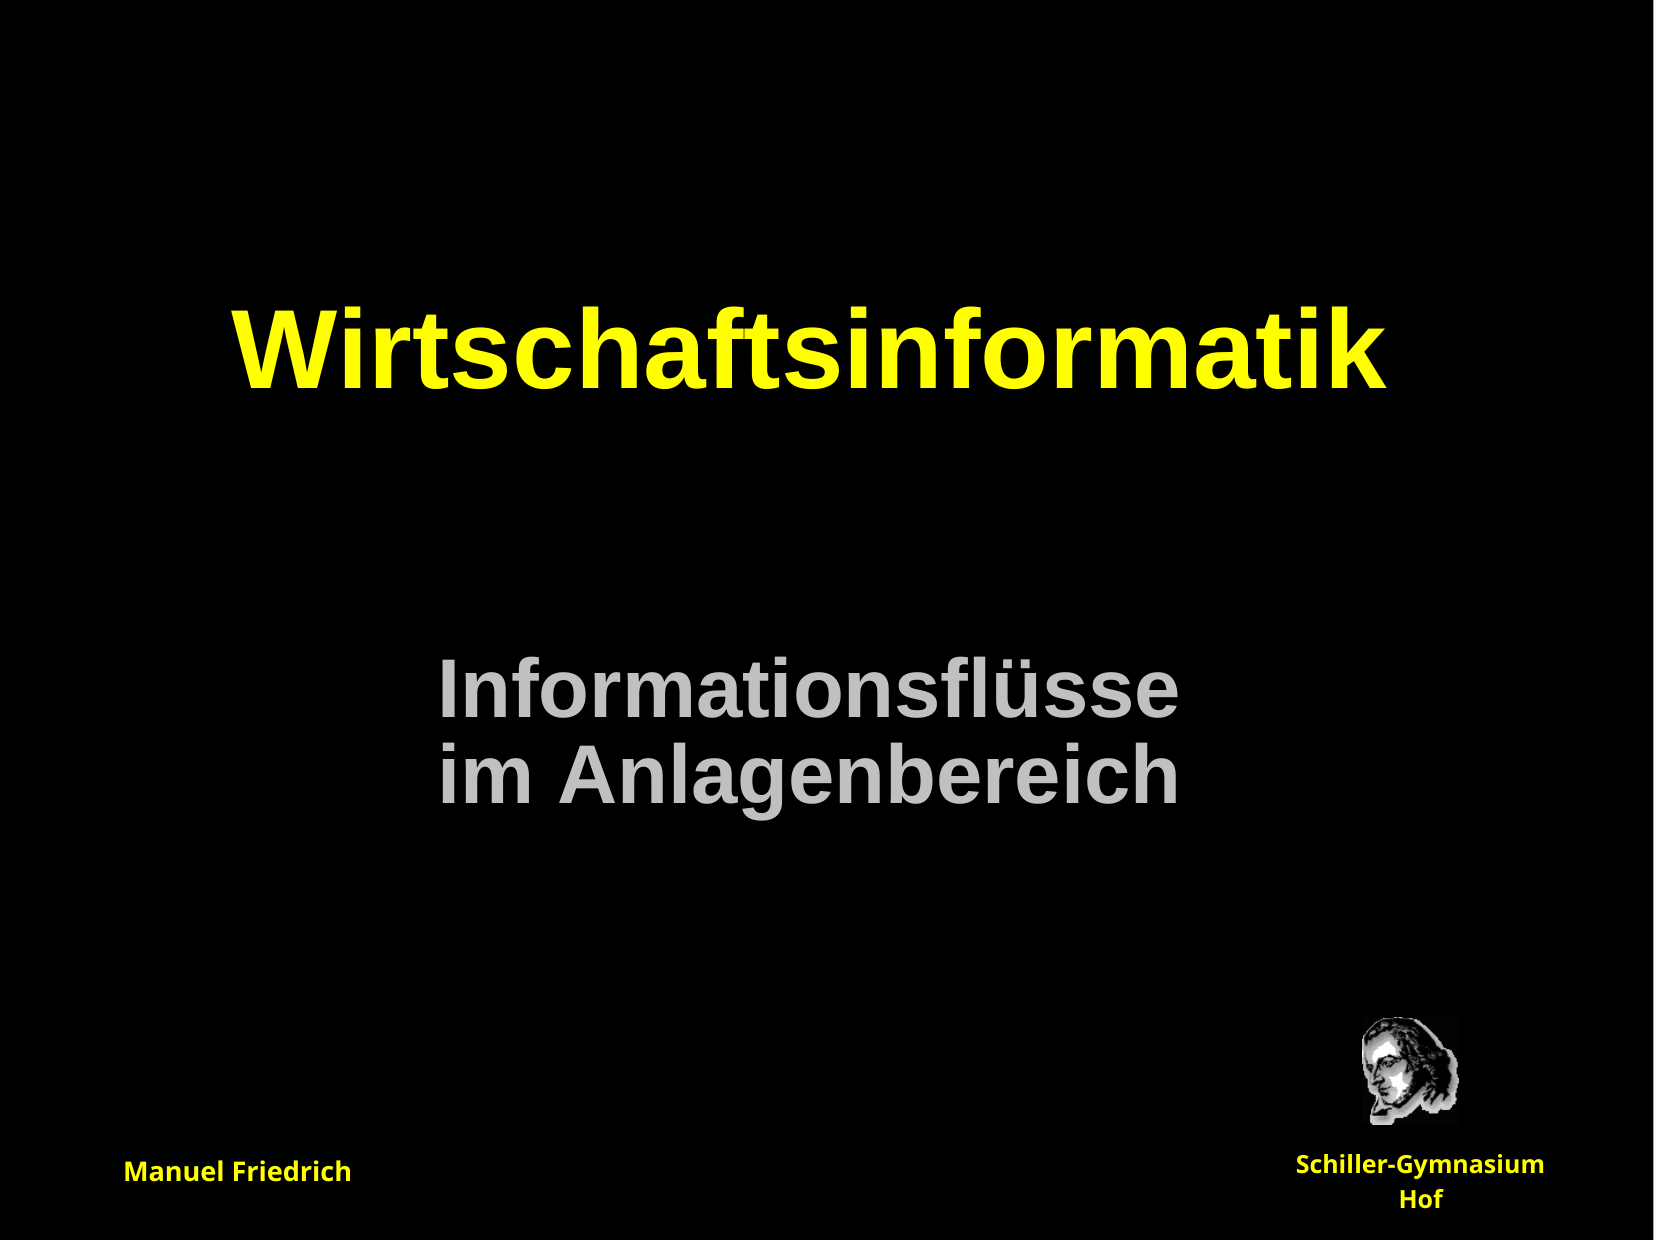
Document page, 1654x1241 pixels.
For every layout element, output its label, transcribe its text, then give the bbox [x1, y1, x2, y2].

picture [1362, 1017, 1459, 1126]
text_box Schiller-Gymnasium Hof [1295, 1145, 1546, 1216]
text_box Manuel Friedrich [123, 1151, 353, 1191]
text_box Wirtschaftsinformatik Informationsflüsse im Anlagenbereich [231, 295, 1388, 821]
